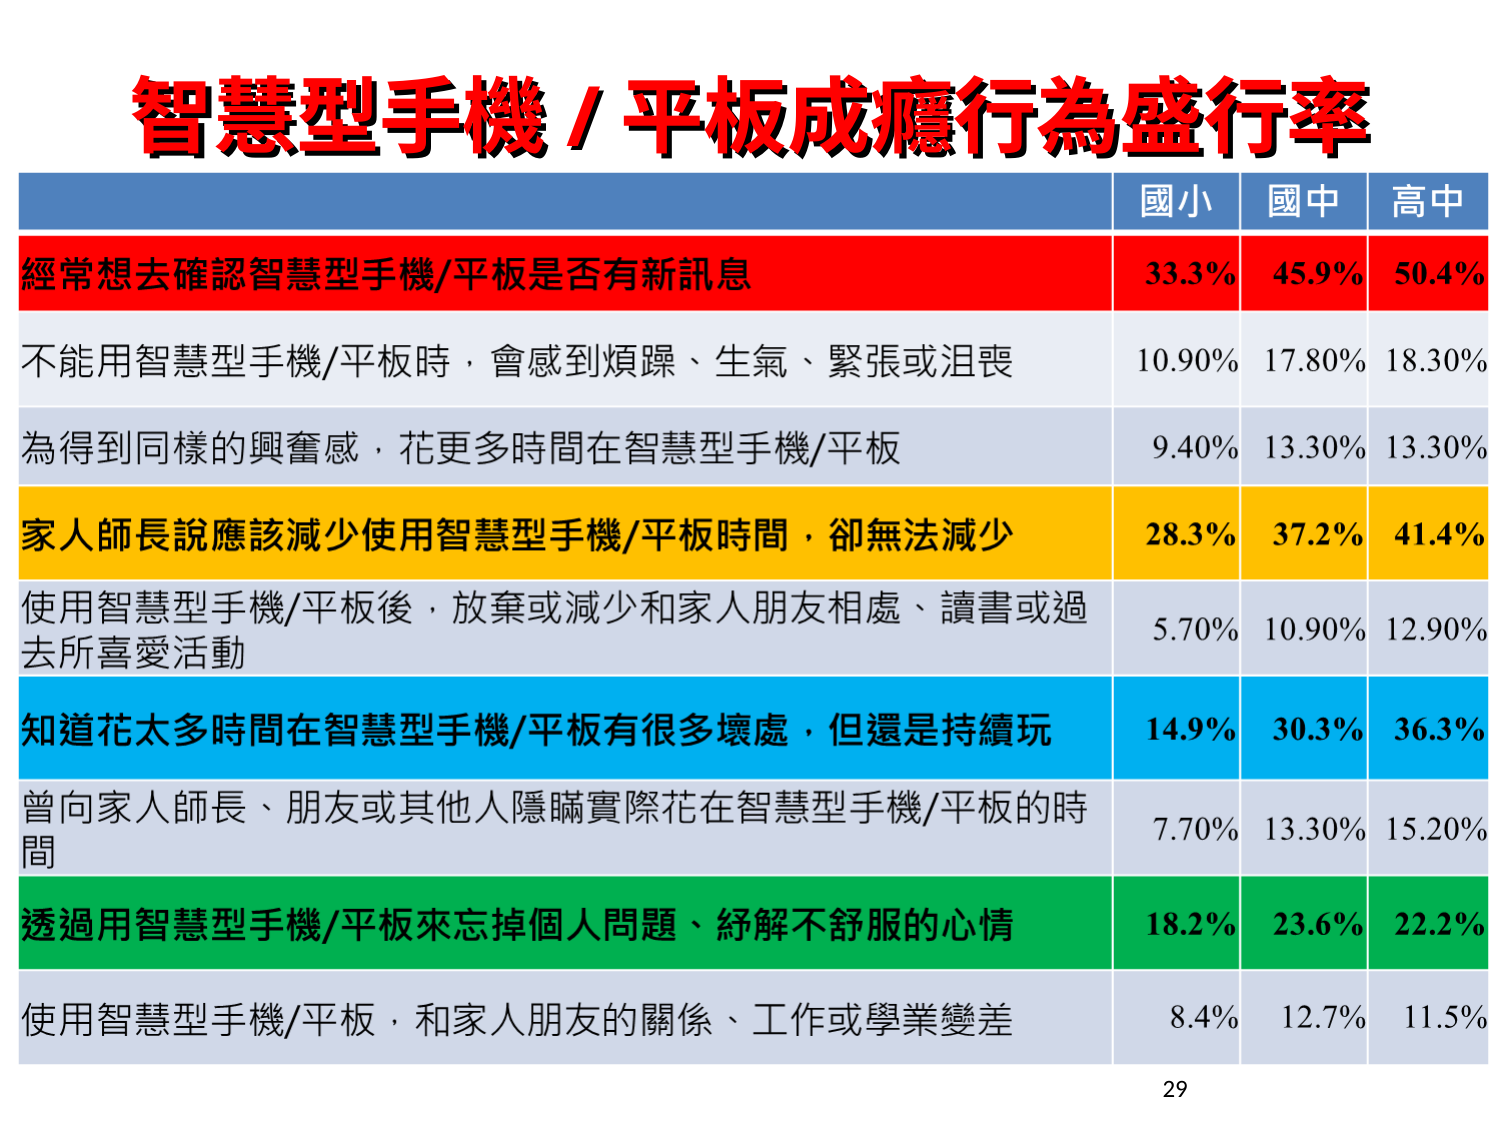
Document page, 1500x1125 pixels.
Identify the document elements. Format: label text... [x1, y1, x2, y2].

picture [17, 168, 1490, 1067]
title 智慧型手機/平板成癮行為盛行率 [75, 19, 1426, 207]
text_box 29 [1147, 1065, 1498, 1125]
